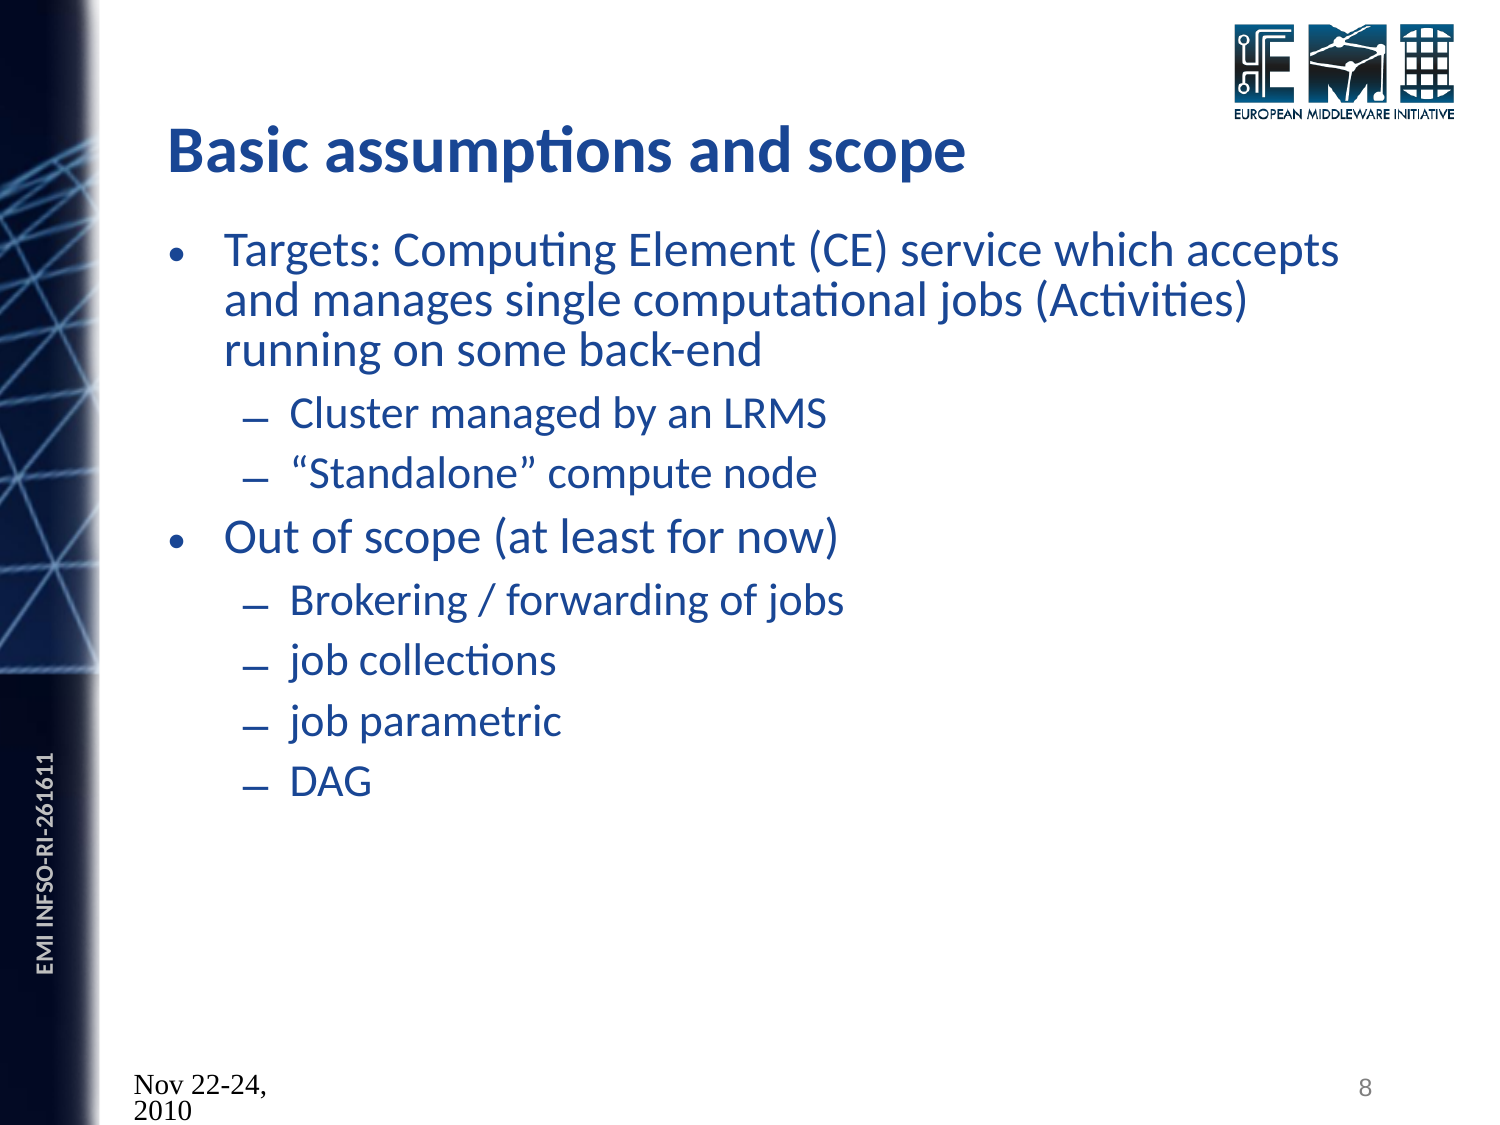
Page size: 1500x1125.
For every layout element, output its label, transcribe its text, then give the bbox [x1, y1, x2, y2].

picture [1185, 8, 1500, 140]
list Targets: Computing Element (CE) service which accepts and manages single computational jobs (Activities) running on some back-end Cluster managed by an LRMS “Standalone” compute node Out of scope (at least for now) Brokering / forwarding of jobs job collections job parametric DAG [153, 221, 1381, 1053]
picture [0, 0, 111, 1125]
text_box Basic assumptions and scope [153, 115, 1388, 212]
text_box <number> [1343, 1063, 1426, 1123]
